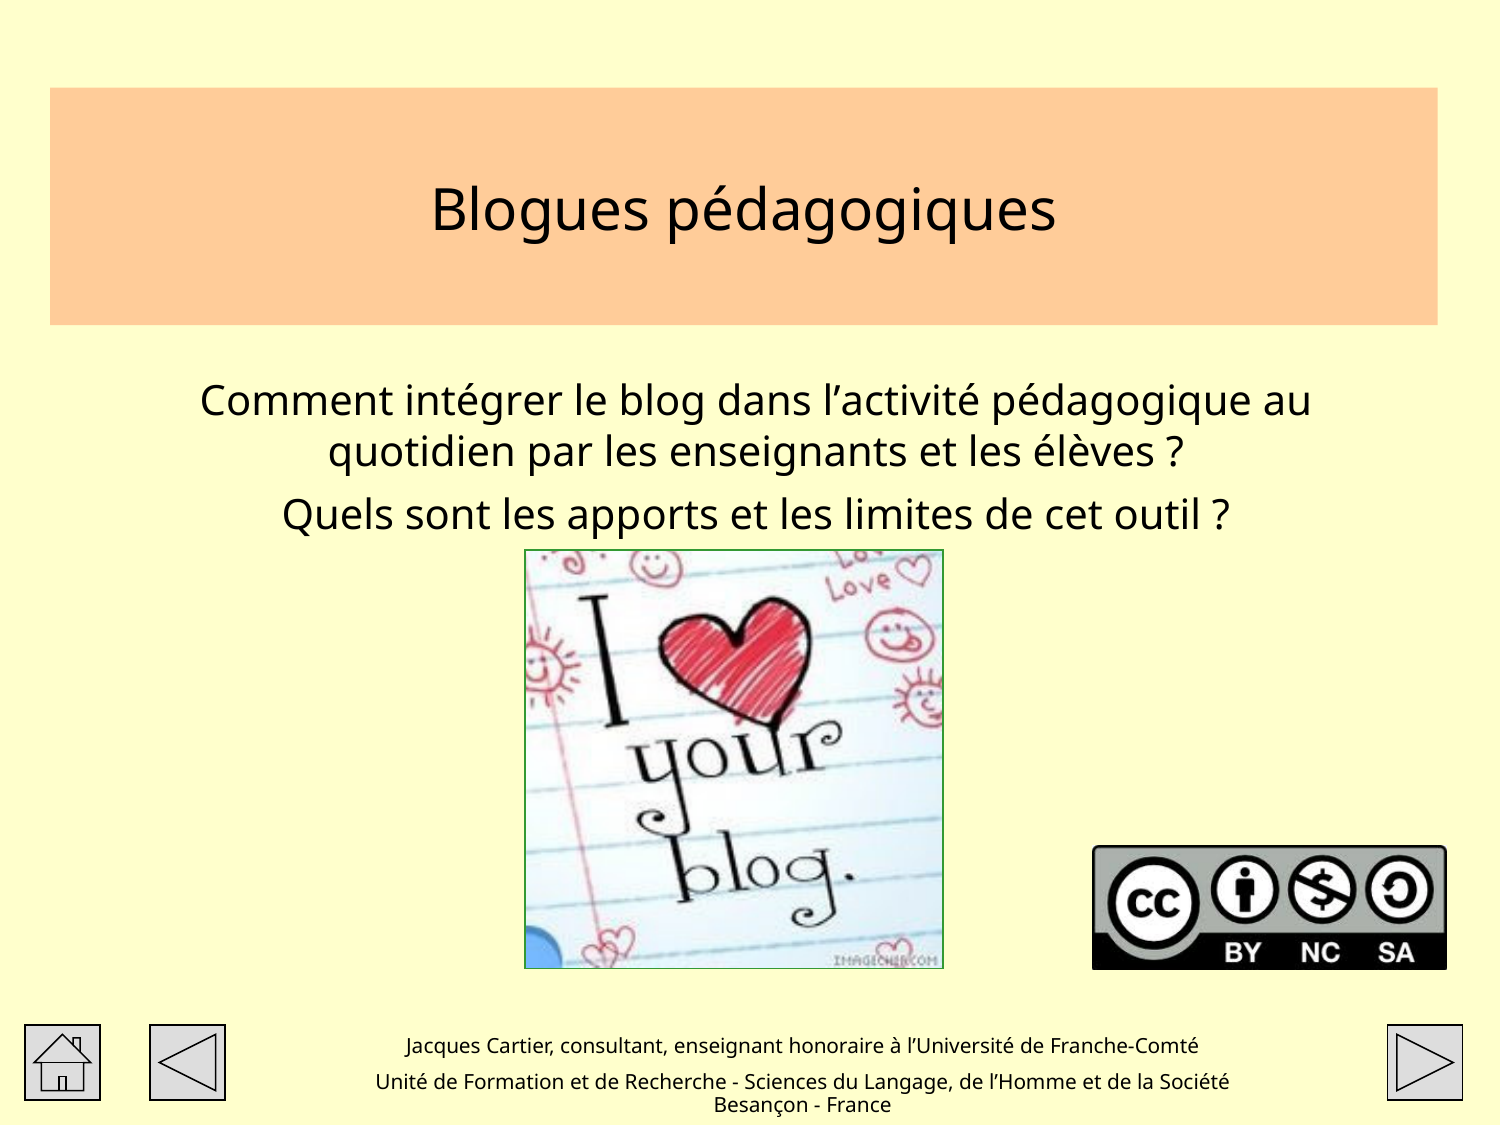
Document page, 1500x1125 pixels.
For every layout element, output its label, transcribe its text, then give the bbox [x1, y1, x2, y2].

title Blogues pédagogiques [50, 87, 1438, 326]
subtitle Comment intégrer le blog dans l’activité pédagogique au quotidien par les enseignants et les élèves ? Quels sont les apports et les limites de cet outil ? [112, 373, 1400, 563]
picture [525, 550, 943, 968]
picture [1092, 846, 1447, 970]
